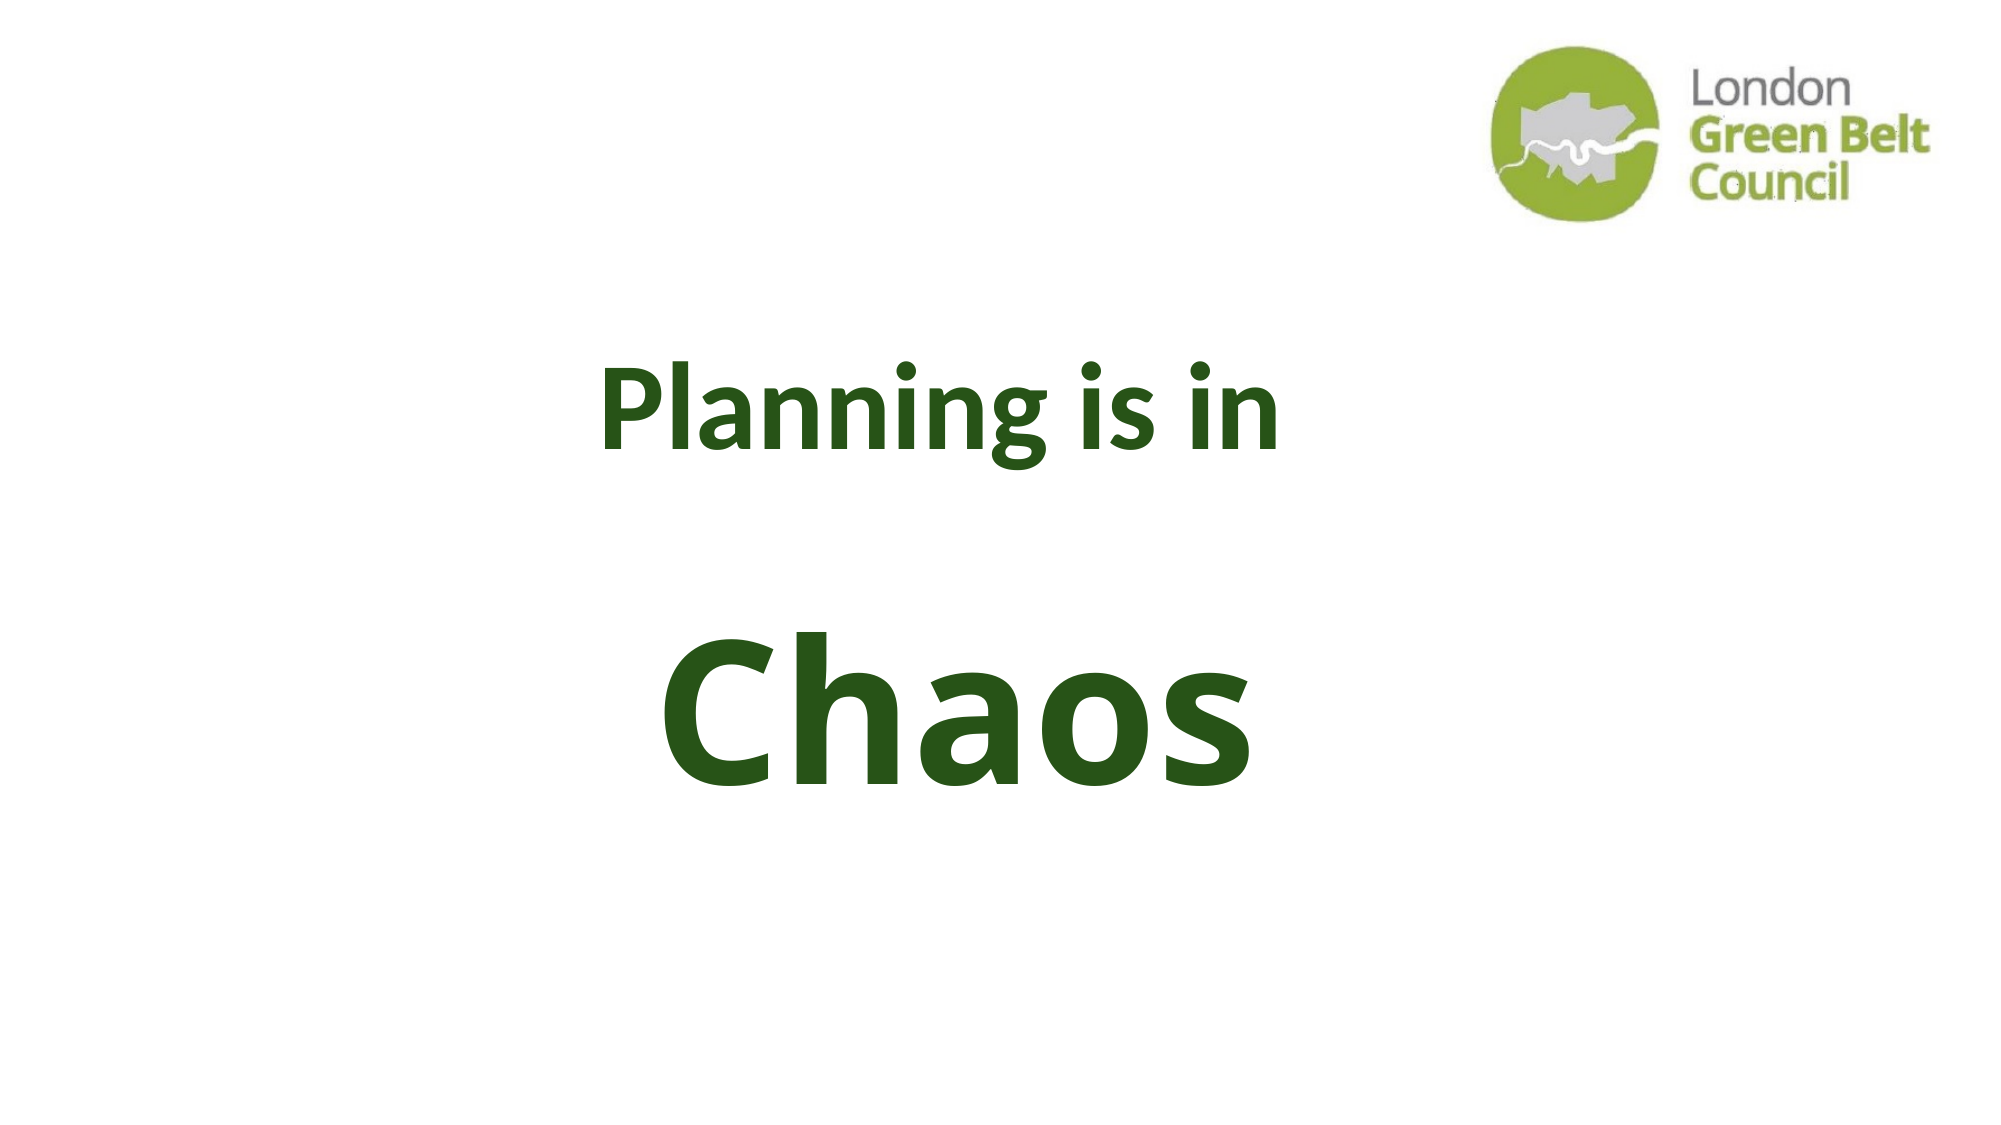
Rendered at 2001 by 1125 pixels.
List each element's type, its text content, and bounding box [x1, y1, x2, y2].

picture [1465, 38, 1971, 240]
title Planning is in Chaos [160, 286, 1750, 925]
